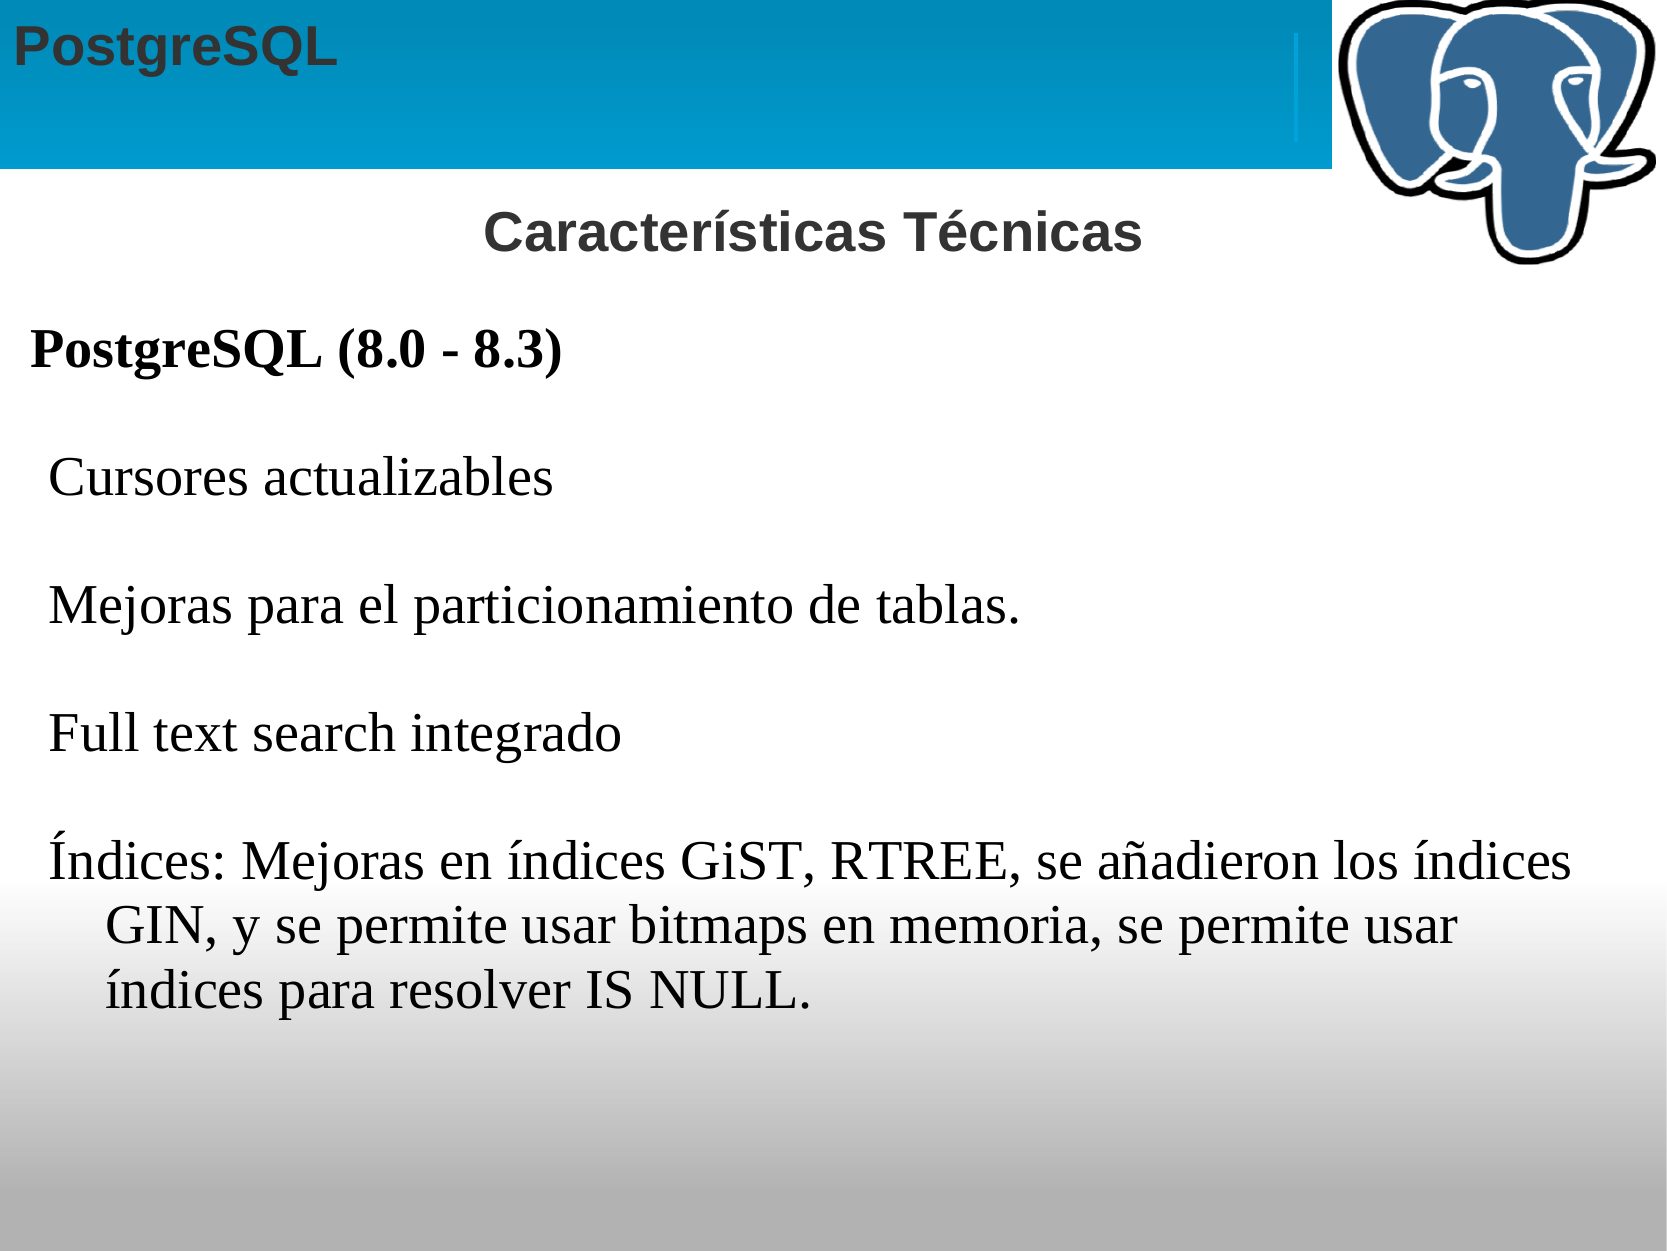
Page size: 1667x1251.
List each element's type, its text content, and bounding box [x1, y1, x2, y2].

text_box PostgreSQL [13, 14, 1265, 79]
text_box PostgreSQL (8.0 - 8.3) Cursores actualizables Mejoras para el particionamiento de tablas. Full text search integrado Índices: Mejoras en índices GiST, RTREE, se añadieron los índices GIN, y se permite usar bitmaps en memoria, se permite usar índices para resolver IS NULL. [30, 316, 1613, 1022]
picture [0, 0, 1667, 1251]
text_box Características Técnicas [13, 200, 1337, 265]
